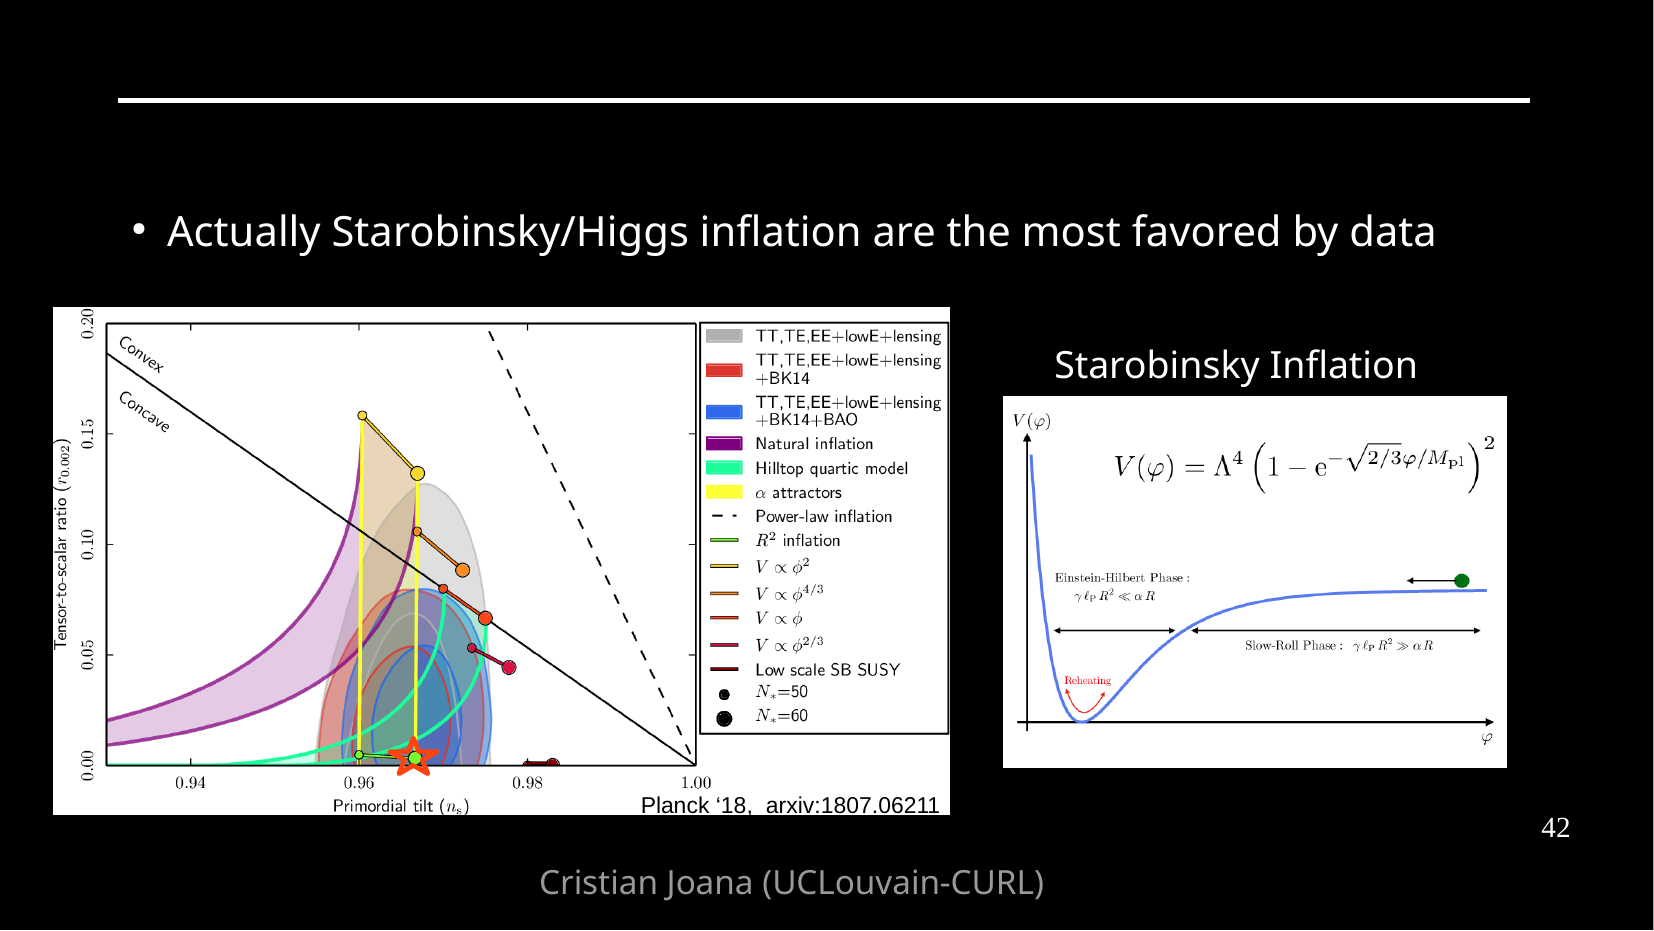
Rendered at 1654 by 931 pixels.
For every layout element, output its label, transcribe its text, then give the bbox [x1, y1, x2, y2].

text_box Starobinsky Inflation [1004, 280, 1613, 649]
picture [1003, 396, 1507, 768]
text_box Cristian Joana (UCLouvain-CURL) [443, 851, 1141, 904]
text_box Actually Starobinsky/Higgs inflation are the most favored by data [116, 56, 1604, 818]
picture [53, 307, 950, 815]
text_box Planck ‘18, arxiv:1807.06211 [625, 785, 957, 852]
text_box [389, 738, 438, 774]
